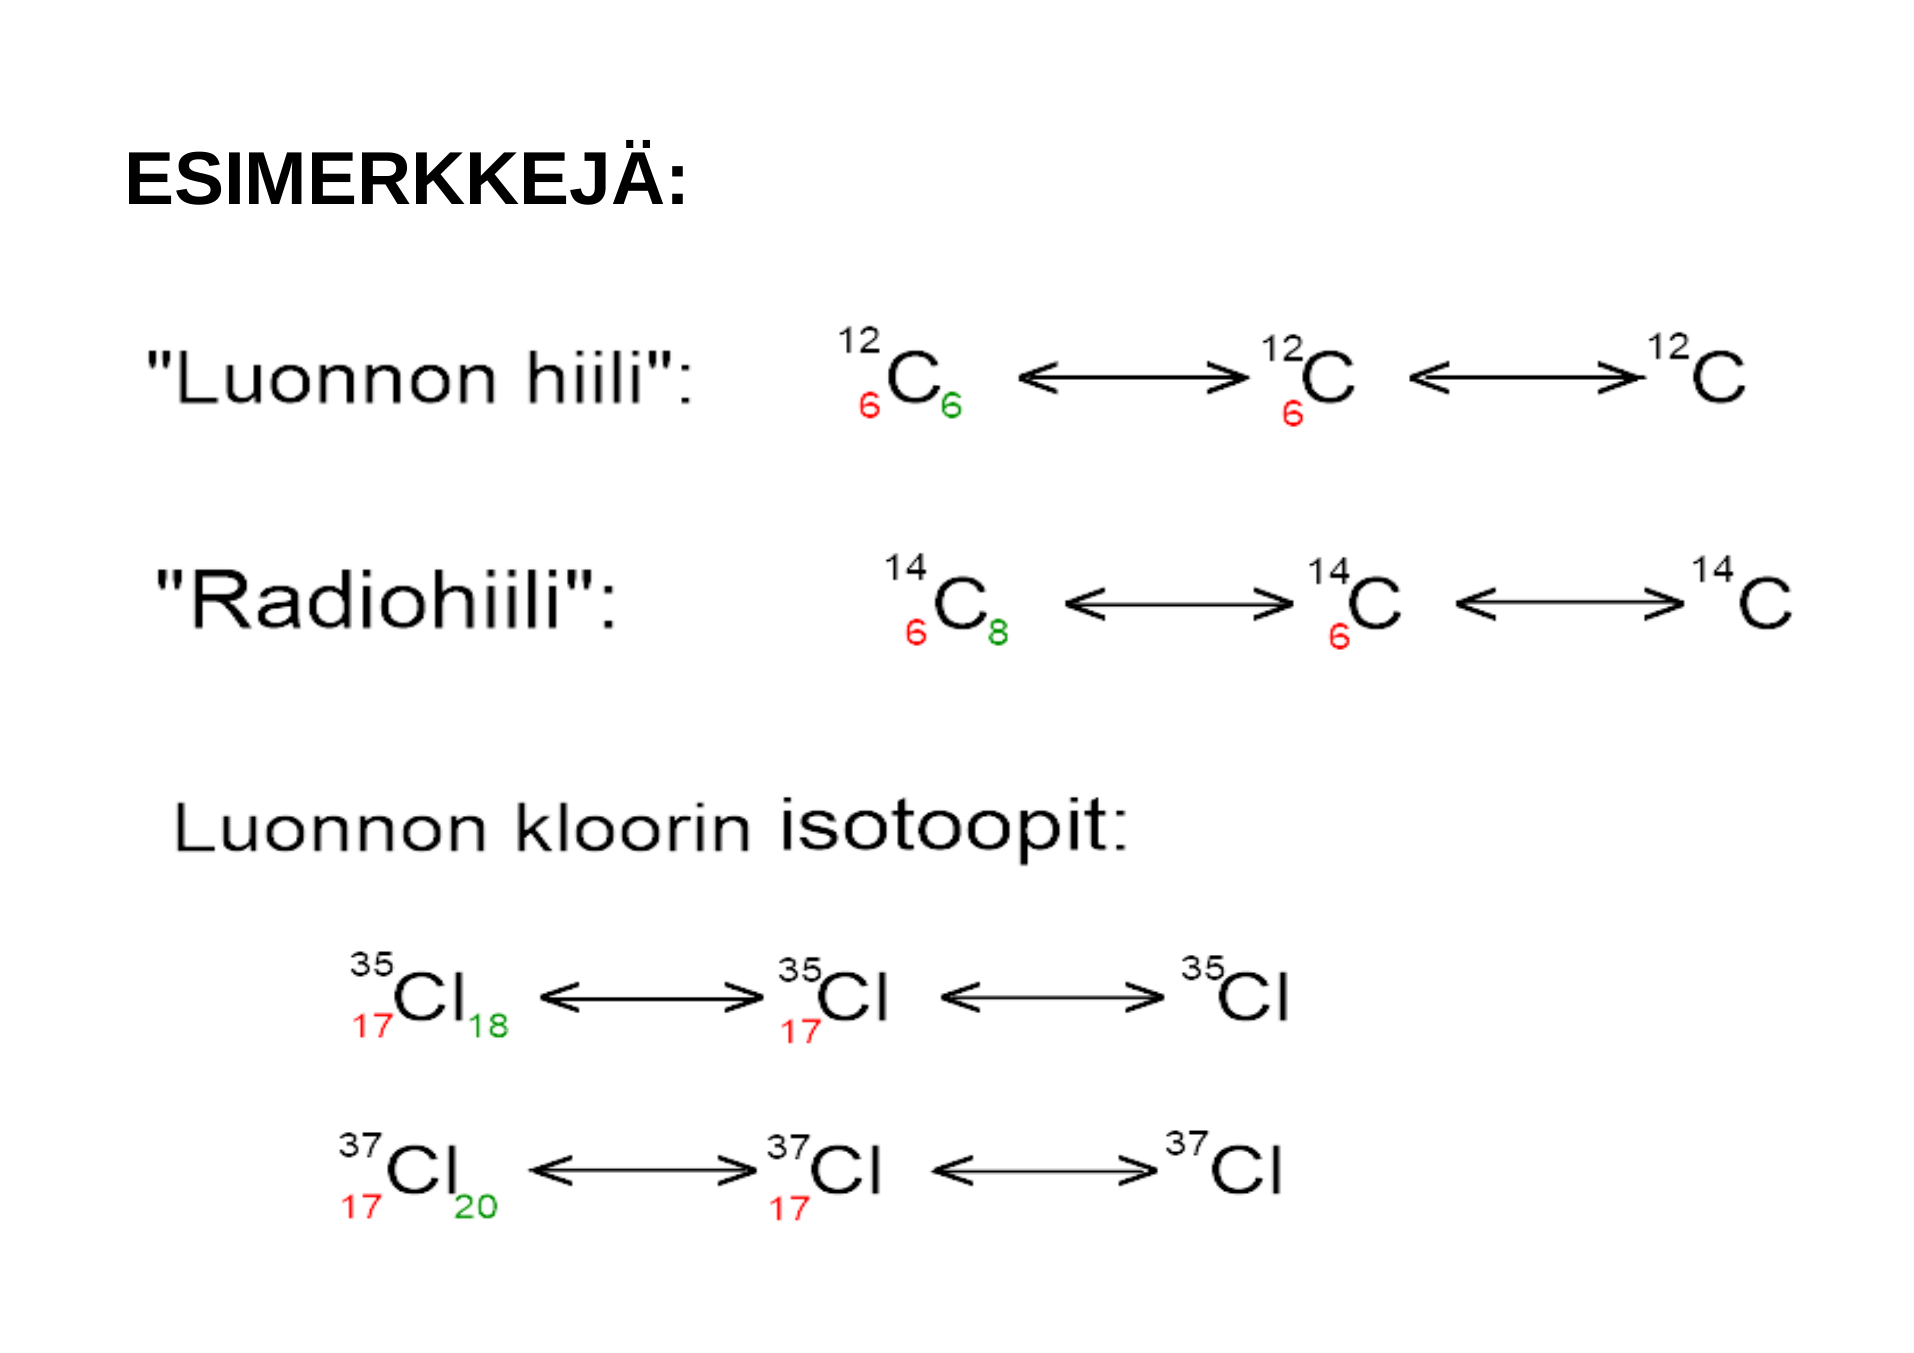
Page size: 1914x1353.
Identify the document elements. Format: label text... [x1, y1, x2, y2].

picture [126, 712, 1354, 1340]
picture [114, 257, 1859, 705]
text_box ESIMERKKEJÄ: [109, 128, 1007, 237]
